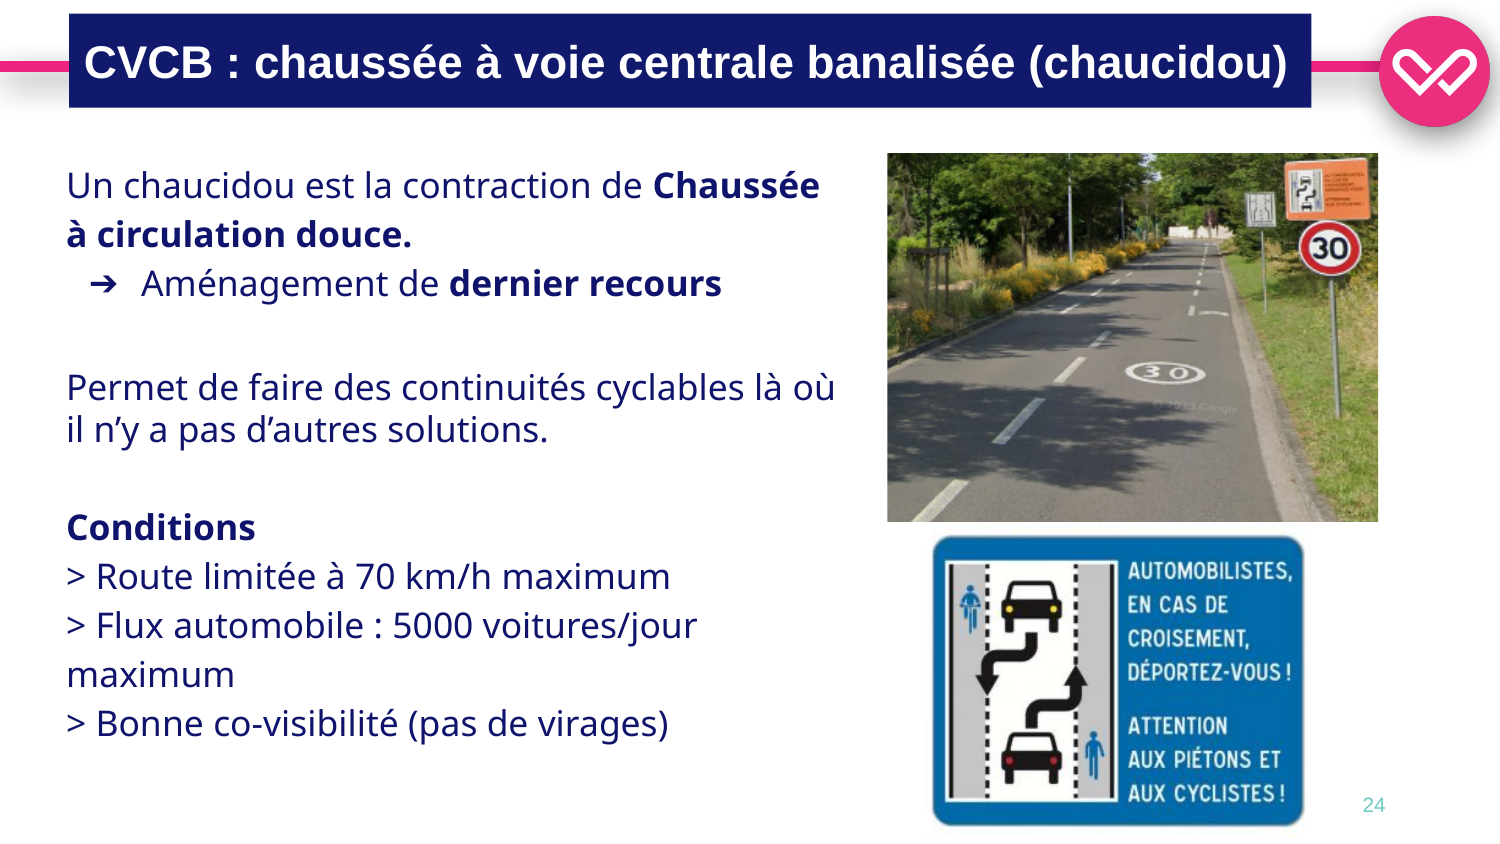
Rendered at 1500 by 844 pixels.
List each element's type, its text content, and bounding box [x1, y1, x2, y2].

title CVCB : chaussée à voie centrale banalisée (chaucidou) [69, 13, 1312, 108]
text_box Un chaucidou est la contraction de Chaussée à circulation douce. Aménagement de dernier recours Permet de faire des continuités cyclables là où il n’y a pas d’autres solutions. Conditions > Route limitée à 70 km/h maximum > Flux automobile : 5000 voitures/jour maximum > Bonne co-visibilité (pas de virages) [51, 141, 866, 782]
picture [923, 524, 1312, 838]
picture [887, 153, 1379, 522]
picture [1379, 16, 1490, 127]
slide_number <number> [1312, 782, 1397, 827]
